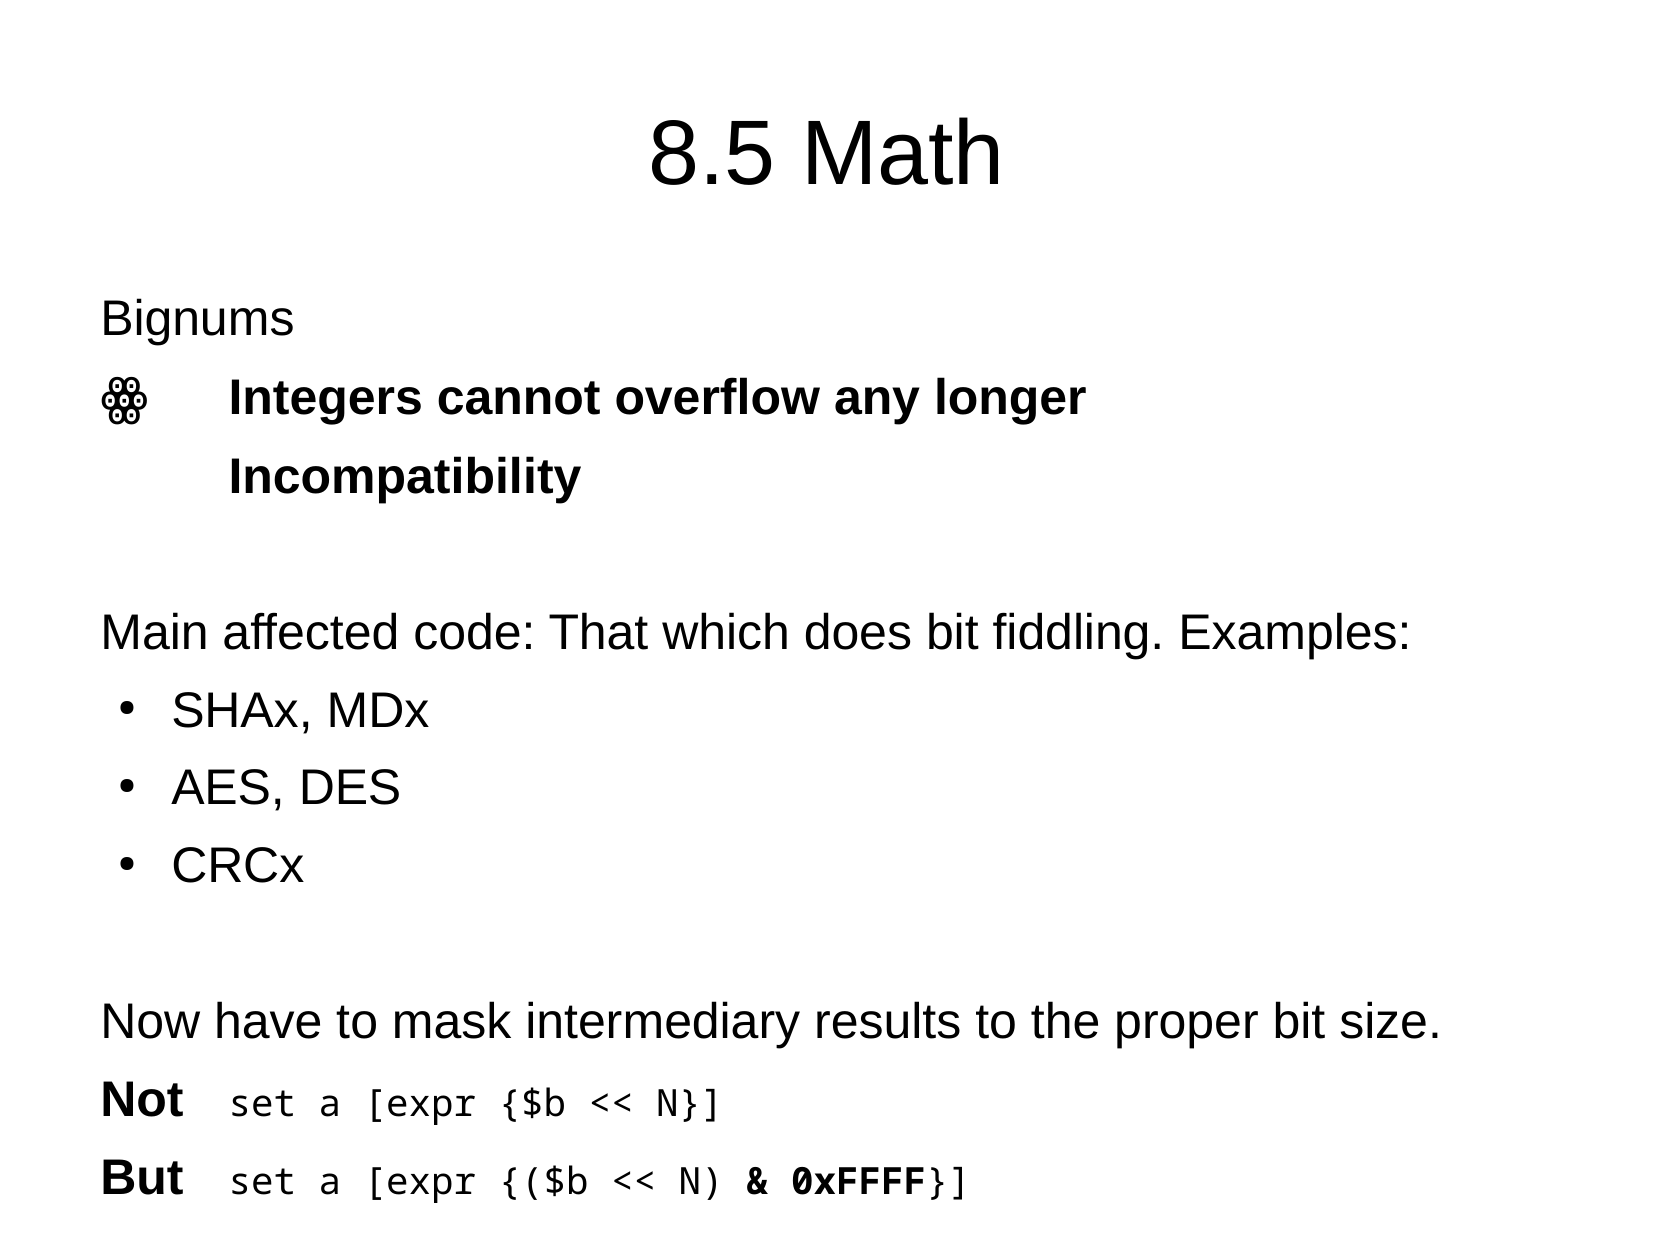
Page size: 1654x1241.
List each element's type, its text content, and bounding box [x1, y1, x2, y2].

title 8.5 Math [82, 56, 1571, 250]
list Bignums ꙮ Integers cannot overflow any longer Incompatibility Main affected code: That which does bit fiddling. Examples: SHAx, MDx AES, DES CRCx Now have to mask intermediary results to the proper bit size. Not set a [expr {$b << N}] But set a [expr {($b << N) & 0xFFFF}] [82, 290, 1571, 1232]
